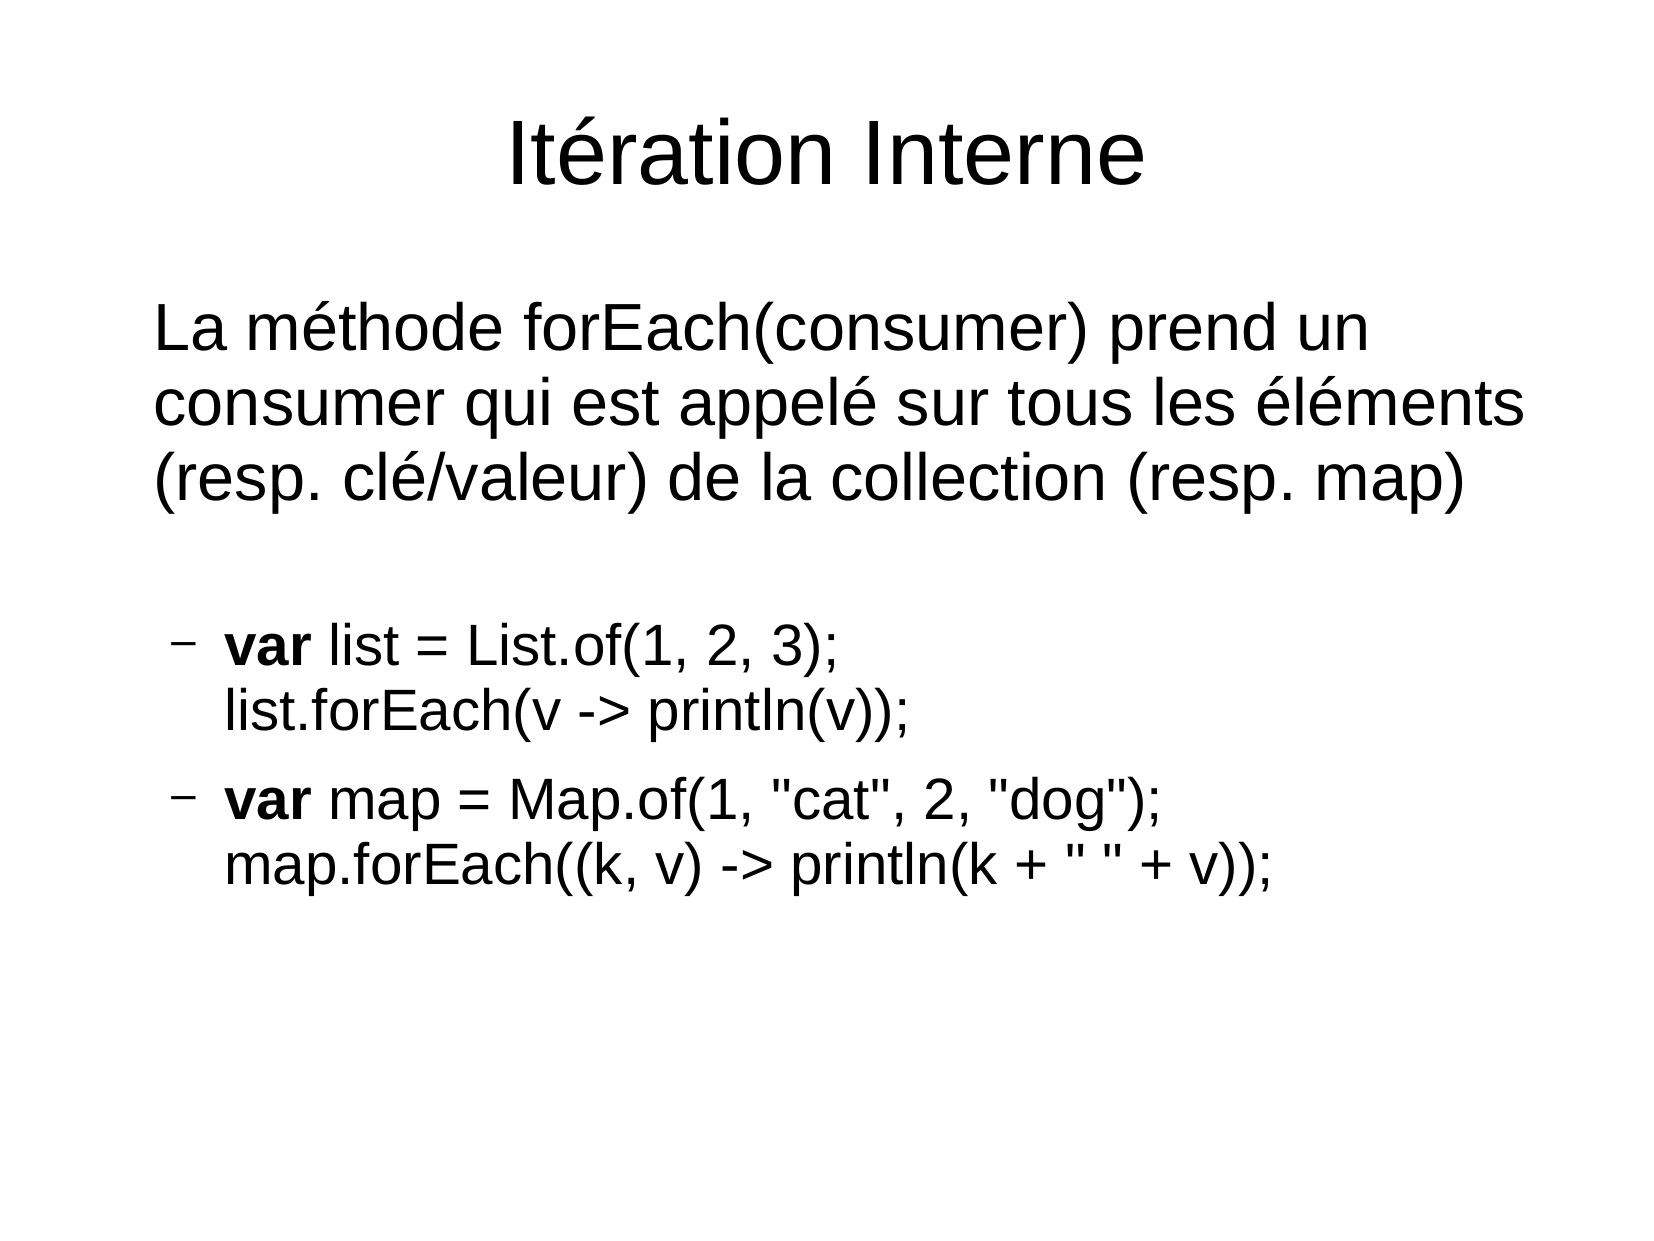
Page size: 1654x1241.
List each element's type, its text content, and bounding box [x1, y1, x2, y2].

title Itération Interne [82, 49, 1571, 257]
list La méthode forEach(consumer) prend un consumer qui est appelé sur tous les éléments (resp. clé/valeur) de la collection (resp. map) var list = List.of(1, 2, 3); list.forEach(v -> println(v)); var map = Map.of(1, "cat", 2, "dog"); map.forEach((k, v) -> println(k + " " + v)); [82, 290, 1571, 1010]
